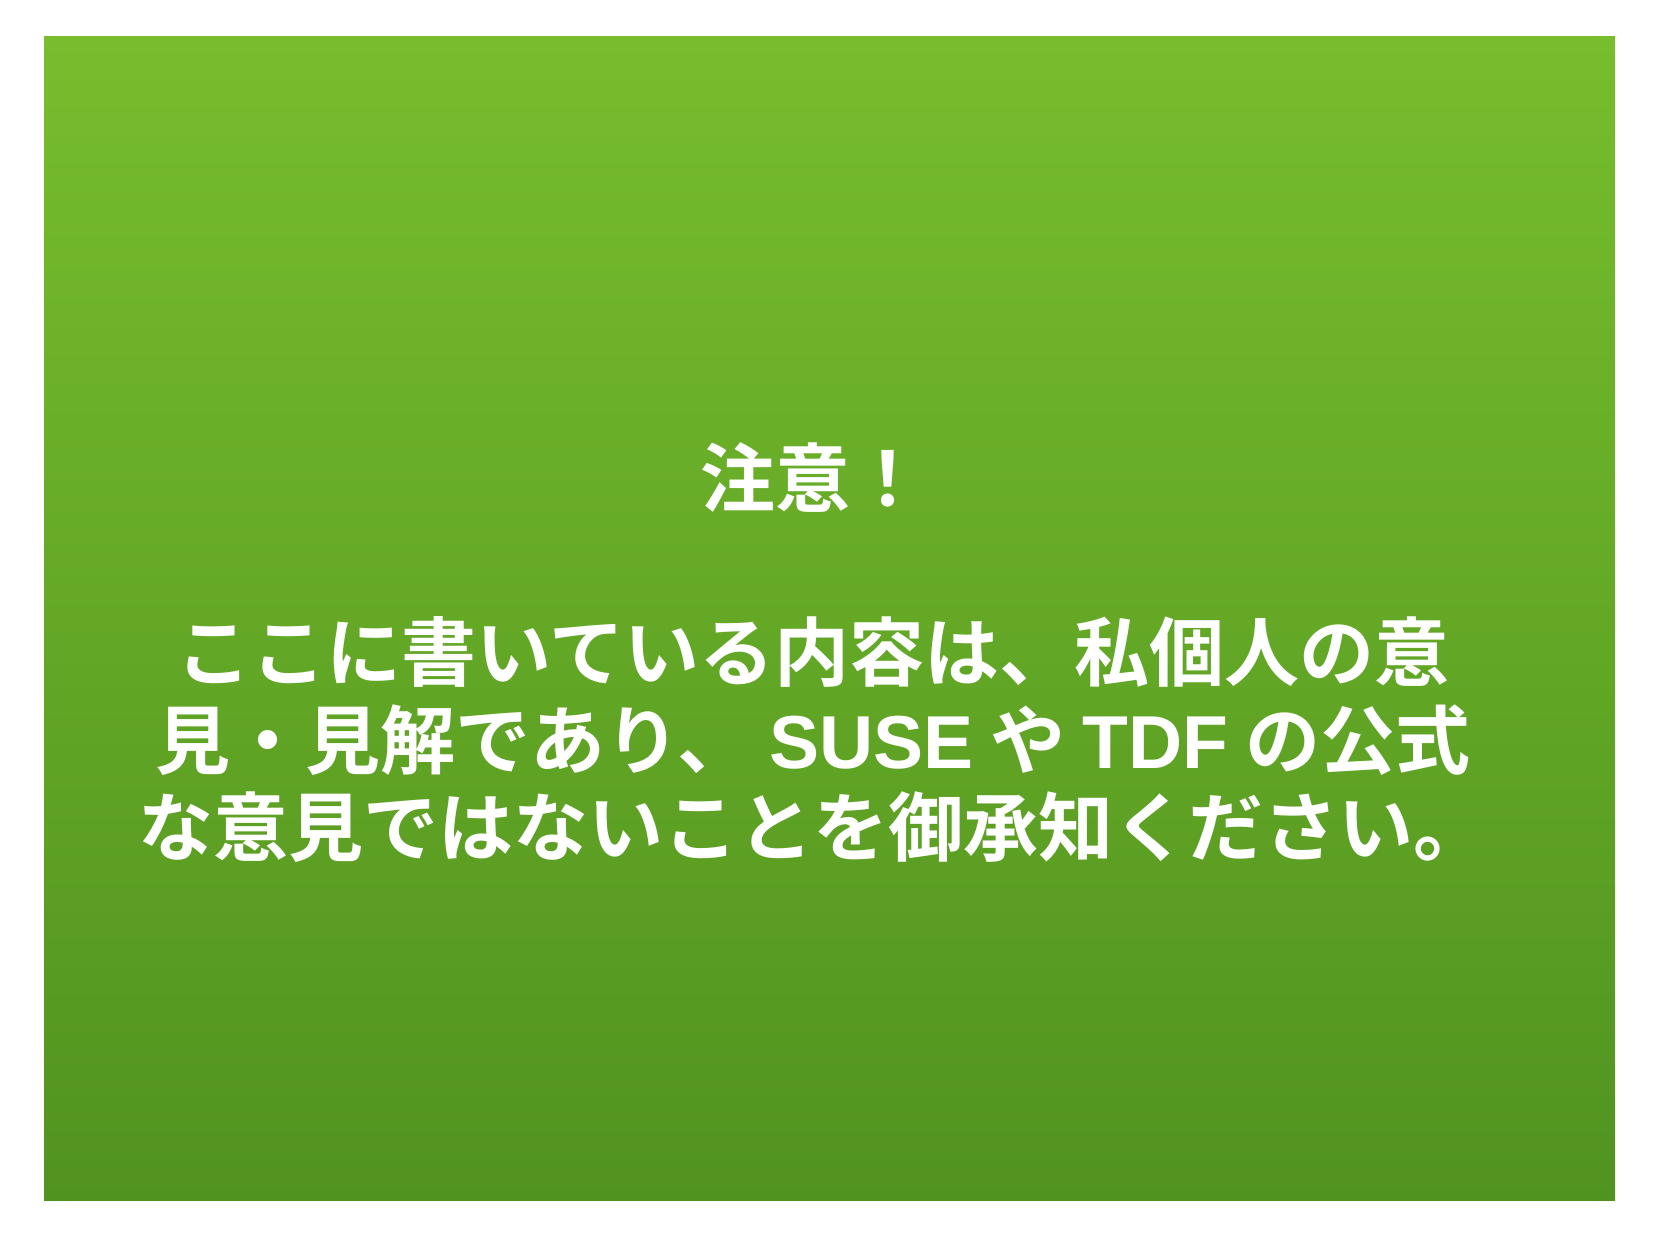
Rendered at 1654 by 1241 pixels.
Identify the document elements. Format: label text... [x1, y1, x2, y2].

text_box 注意！ ここに書いている内容は、私個人の意見・見解であり、SUSEやTDFの公式な意見ではないことを御承知ください。 [111, 429, 1516, 881]
